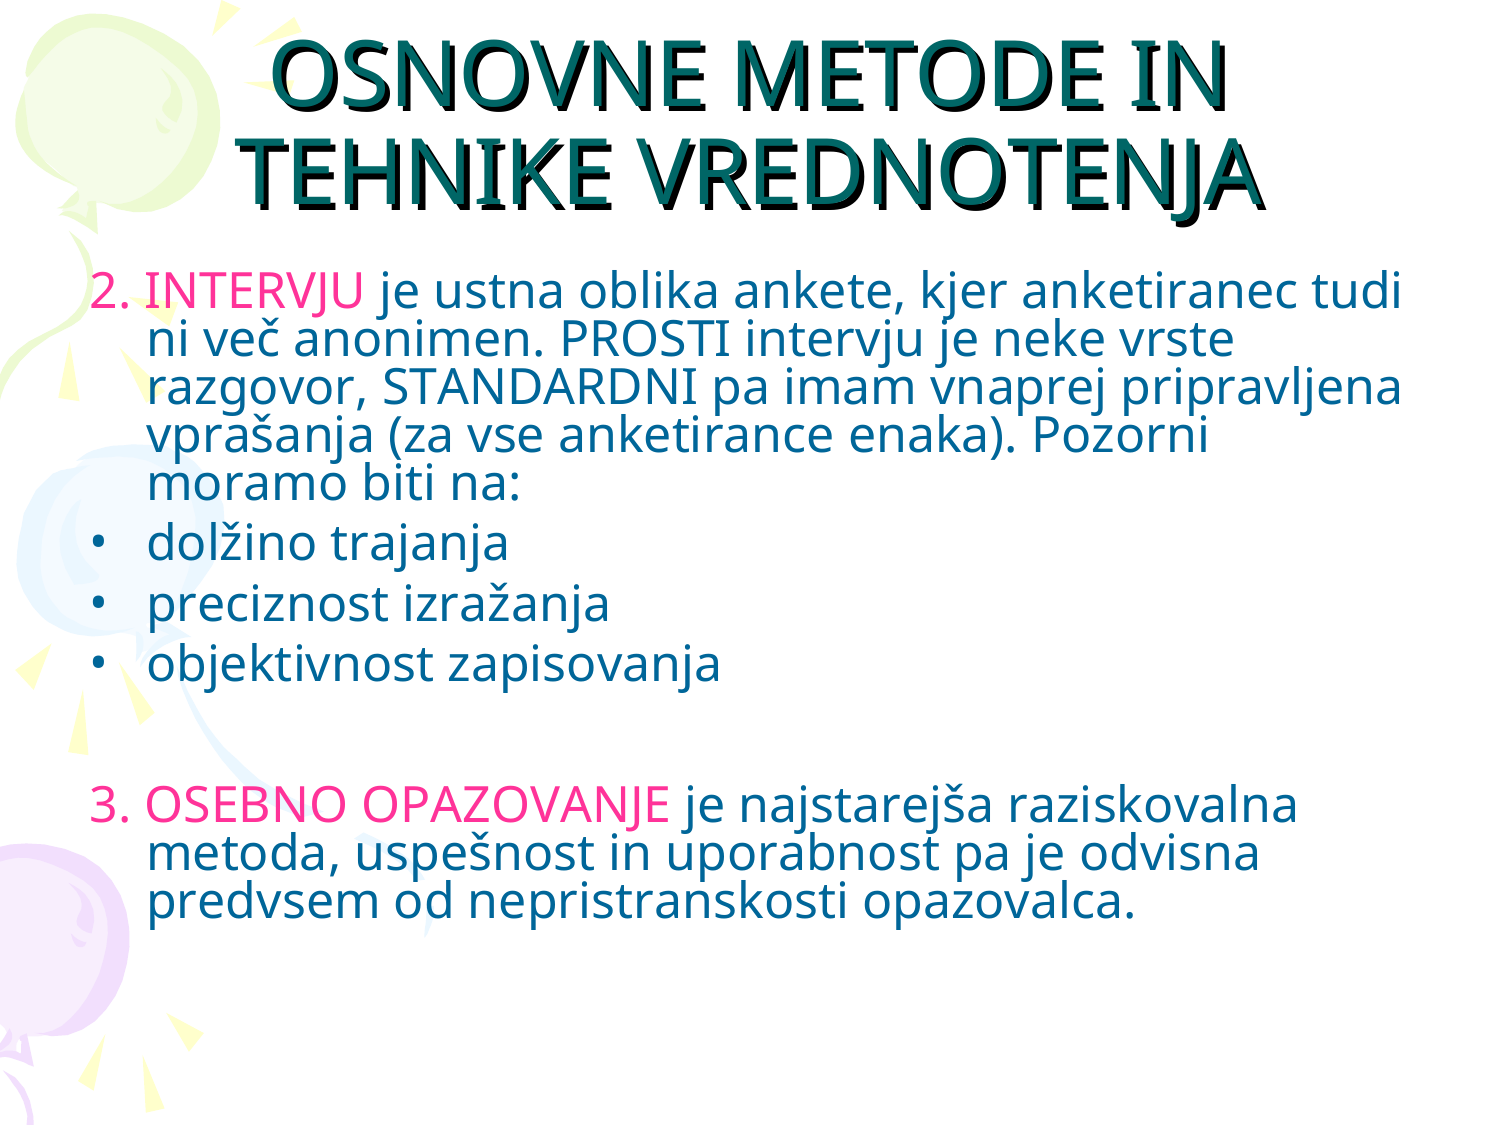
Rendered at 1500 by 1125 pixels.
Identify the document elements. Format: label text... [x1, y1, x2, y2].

title OSNOVNE METODE IN TEHNIKE VREDNOTENJA [72, 16, 1426, 233]
list 2. INTERVJU je ustna oblika ankete, kjer anketiranec tudi ni več anonimen. PROSTI intervju je neke vrste razgovor, STANDARDNI pa imam vnaprej pripravljena vprašanja (za vse anketirance enaka). Pozorni moramo biti na: dolžino trajanja preciznost izražanja objektivnost zapisovanja 3. OSEBNO OPAZOVANJE je najstarejša raziskovalna metoda, uspešnost in uporabnost pa je odvisna predvsem od nepristranskosti opazovalca. [75, 262, 1426, 994]
